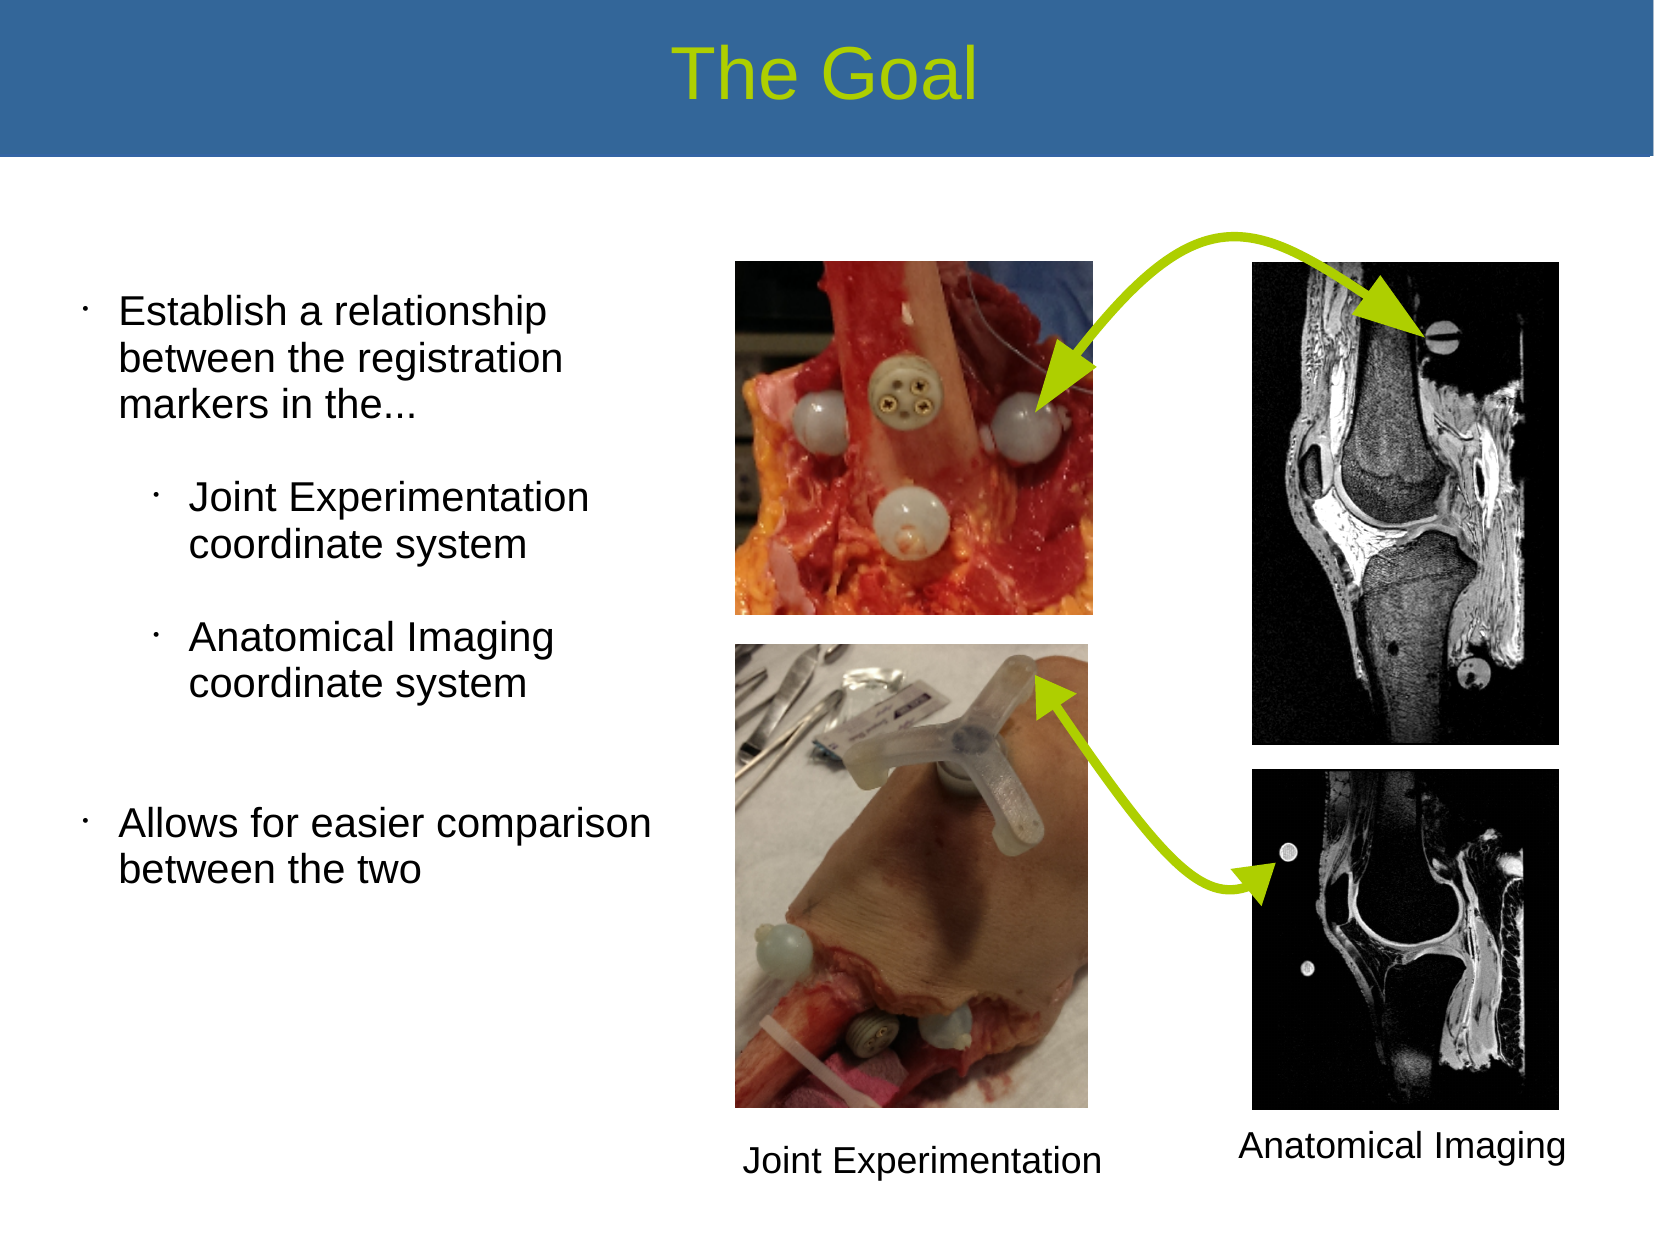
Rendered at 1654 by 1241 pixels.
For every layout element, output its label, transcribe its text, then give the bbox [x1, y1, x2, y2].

picture [735, 261, 1093, 616]
text_box Establish a relationship between the registration markers in the... Joint Experimentation coordinate system Anatomical Imaging coordinate system Allows for easier comparison between the two [60, 273, 706, 908]
text_box The Goal [0, 24, 1651, 123]
text_box [0, 0, 1654, 156]
text_box Anatomical Imaging [1200, 1110, 1606, 1182]
picture [1252, 262, 1559, 745]
picture [735, 644, 1088, 1108]
text_box Joint Experimentation [705, 1125, 1141, 1197]
picture [1082, 342, 1093, 363]
picture [1252, 769, 1559, 1110]
